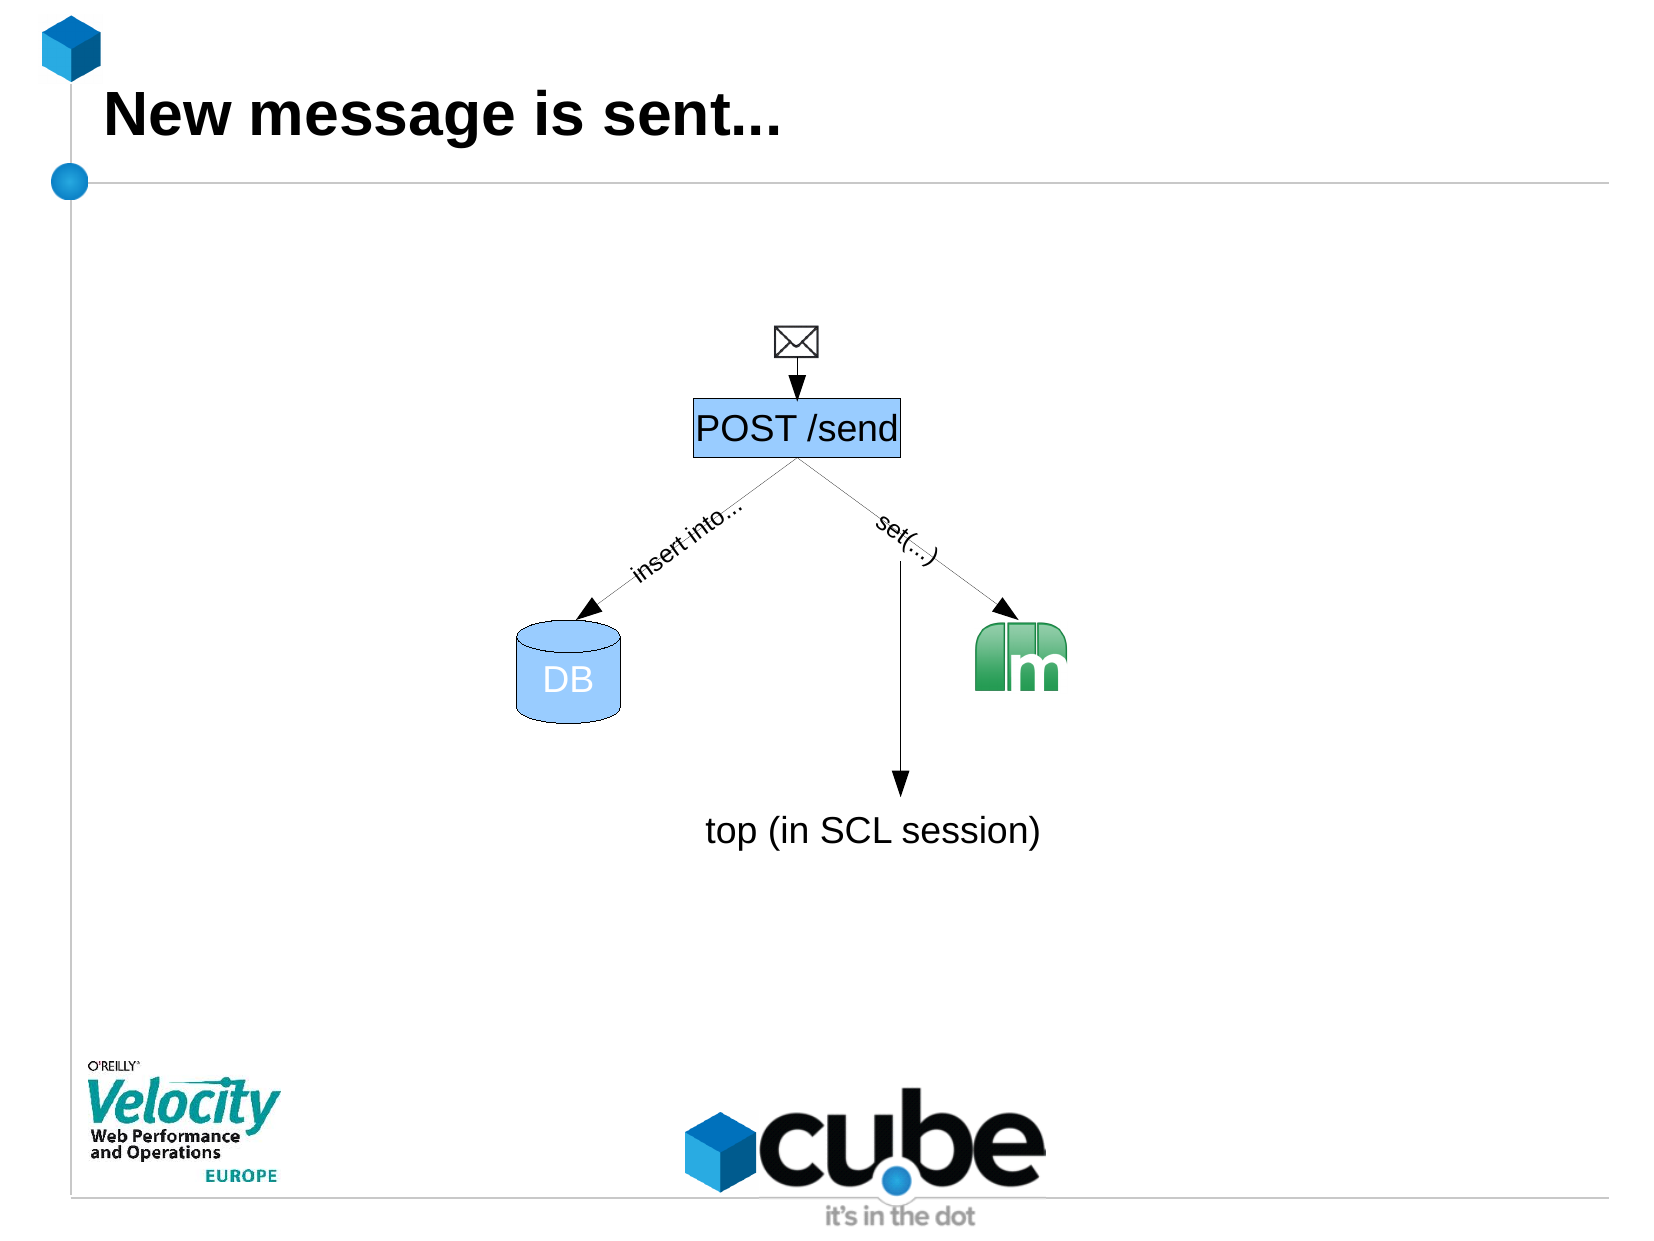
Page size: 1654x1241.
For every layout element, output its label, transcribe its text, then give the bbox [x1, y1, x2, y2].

text_box top (in SCL session) [675, 801, 1056, 859]
picture [88, 1061, 281, 1182]
text_box POST /send [693, 398, 901, 458]
picture [773, 324, 819, 359]
title New message is sent... [103, 49, 1551, 178]
text_box DB [516, 620, 621, 724]
picture [974, 621, 1068, 694]
